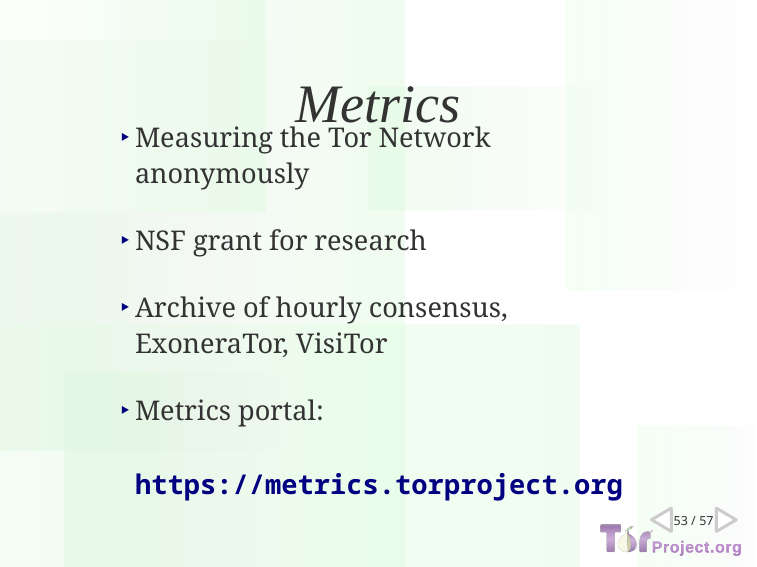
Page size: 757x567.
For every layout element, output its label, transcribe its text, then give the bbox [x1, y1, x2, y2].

text_box Metrics [0, 67, 756, 112]
text_box Measuring the Tor Network anonymously NSF grant for research Archive of hourly consensus, ExoneraTor, VisiTor Metrics portal: https://metrics.torproject.org [0, 112, 756, 508]
picture [0, 0, 757, 567]
